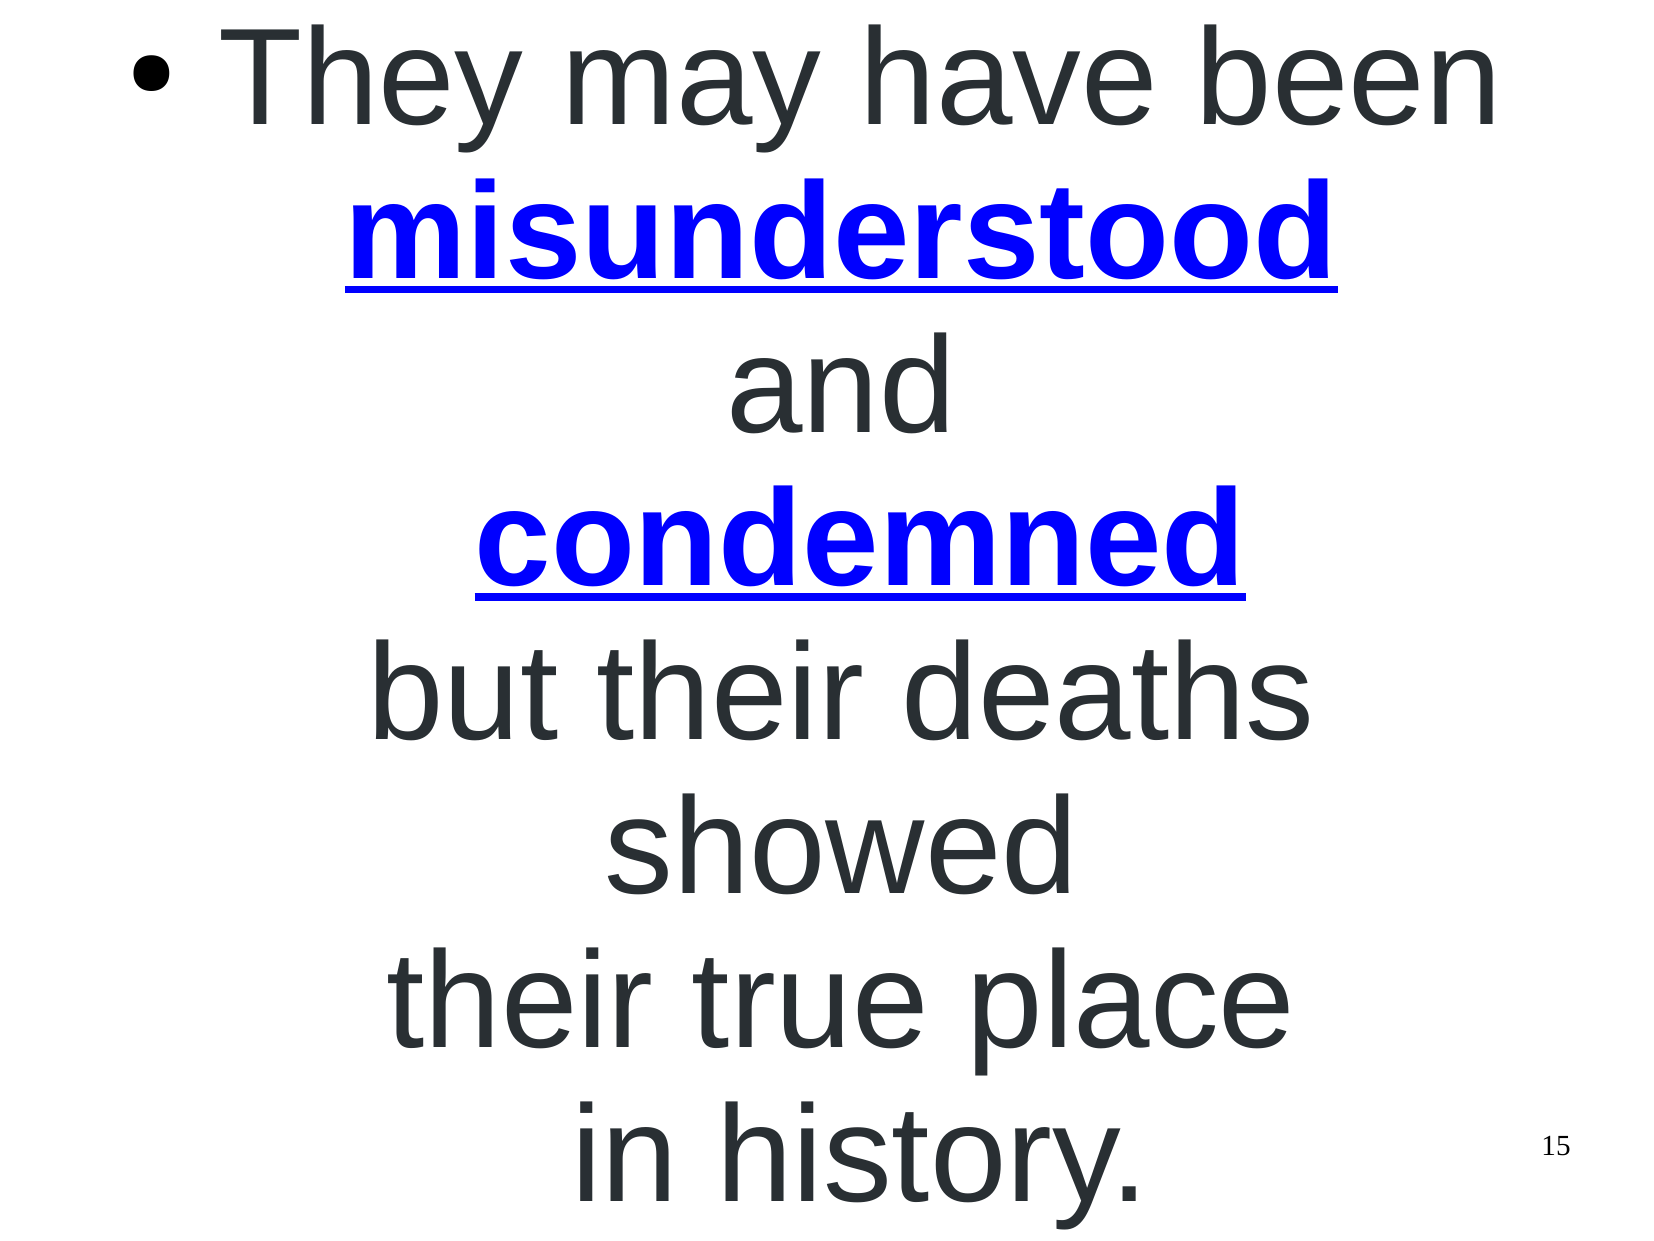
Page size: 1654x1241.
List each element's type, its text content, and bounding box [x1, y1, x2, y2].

list They may have been misunderstood and condemned but their deaths showed their true place in history. [0, 0, 1651, 1238]
